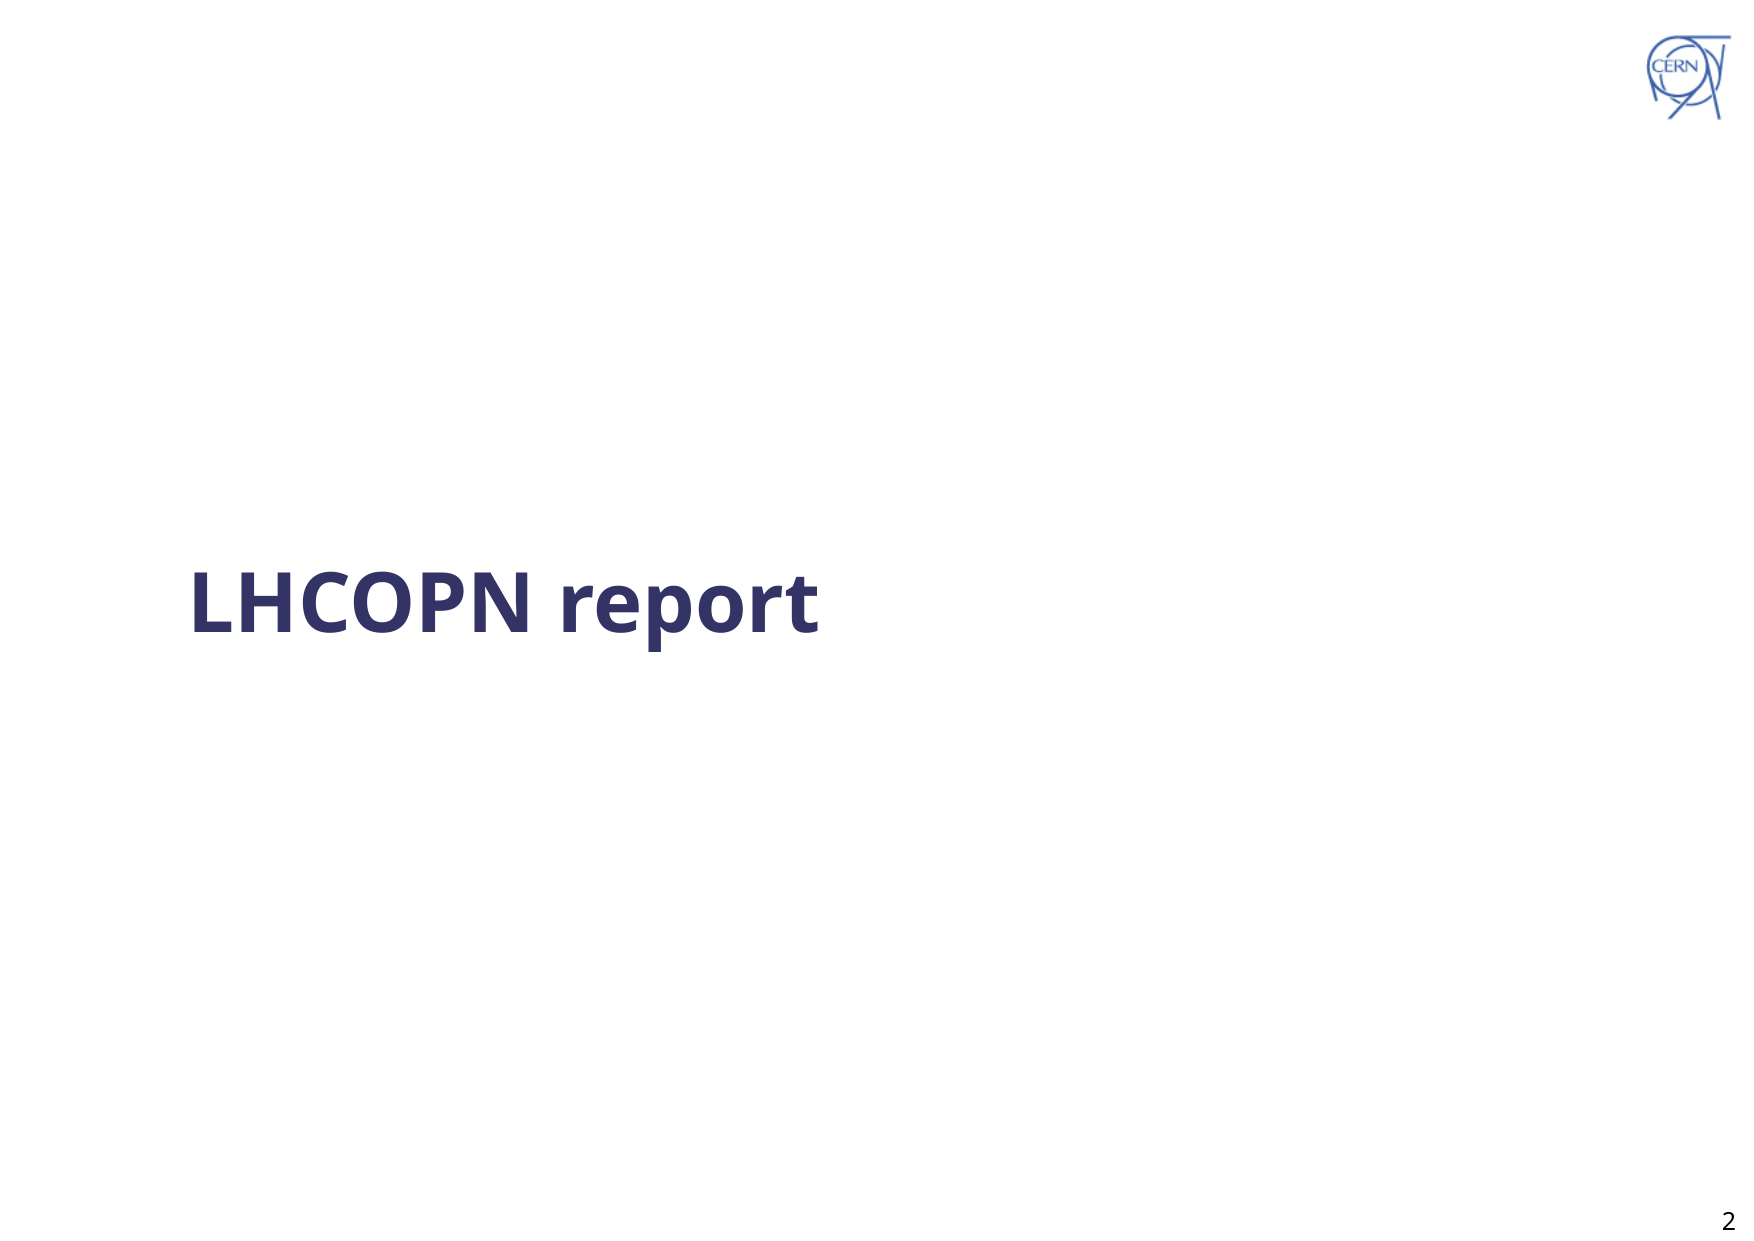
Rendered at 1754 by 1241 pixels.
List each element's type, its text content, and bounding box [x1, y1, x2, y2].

picture [1646, 34, 1732, 120]
title LHCOPN report [187, 517, 1366, 683]
